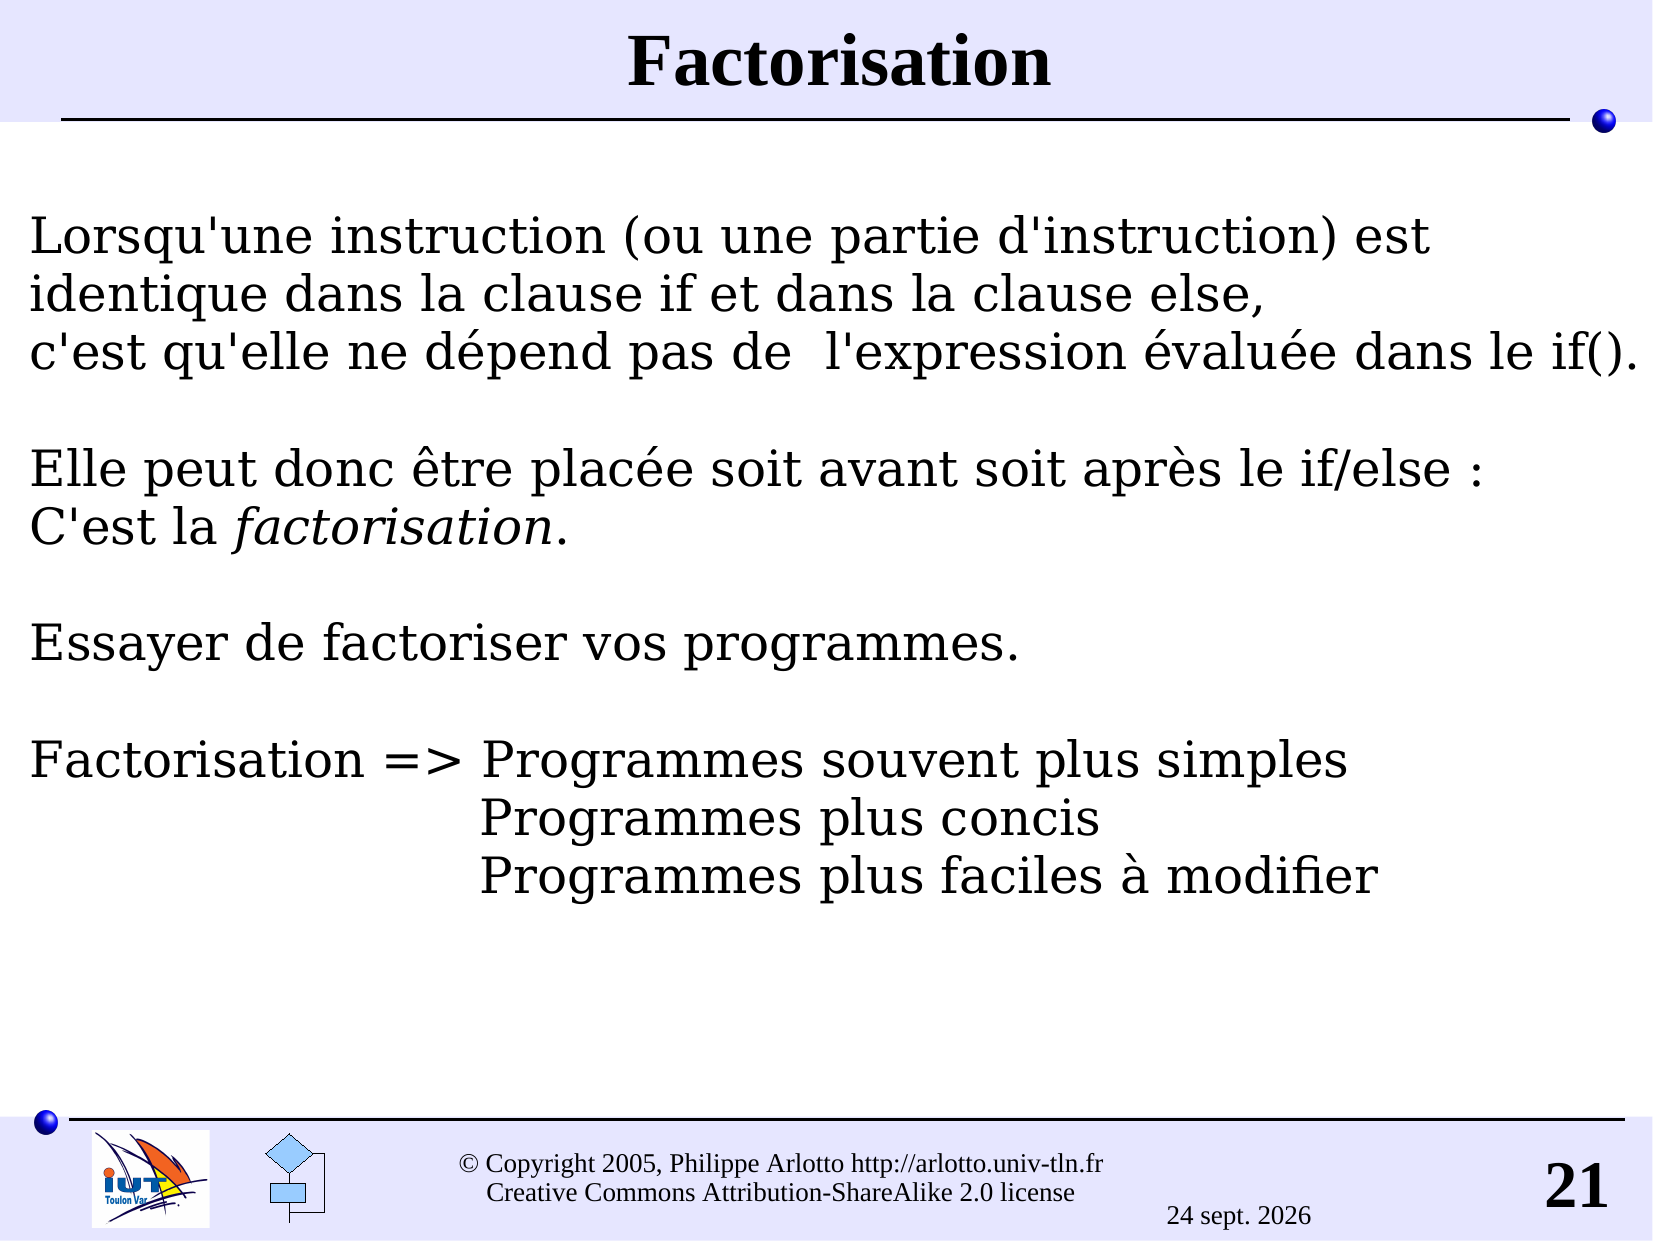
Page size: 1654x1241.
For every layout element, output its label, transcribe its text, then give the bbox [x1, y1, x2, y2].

title Factorisation [95, 14, 1585, 107]
text_box Lorsqu'une instruction (ou une partie d'instruction) est identique dans la clause if et dans la clause else, c'est qu'elle ne dépend pas de l'expression évaluée dans le if(). Elle peut donc être placée soit avant soit après le if/else : C'est la factorisation. Essayer de factoriser vos programmes. Factorisation => Programmes souvent plus simples Programmes plus concis Programmes plus faciles à modifier [29, 206, 1642, 964]
